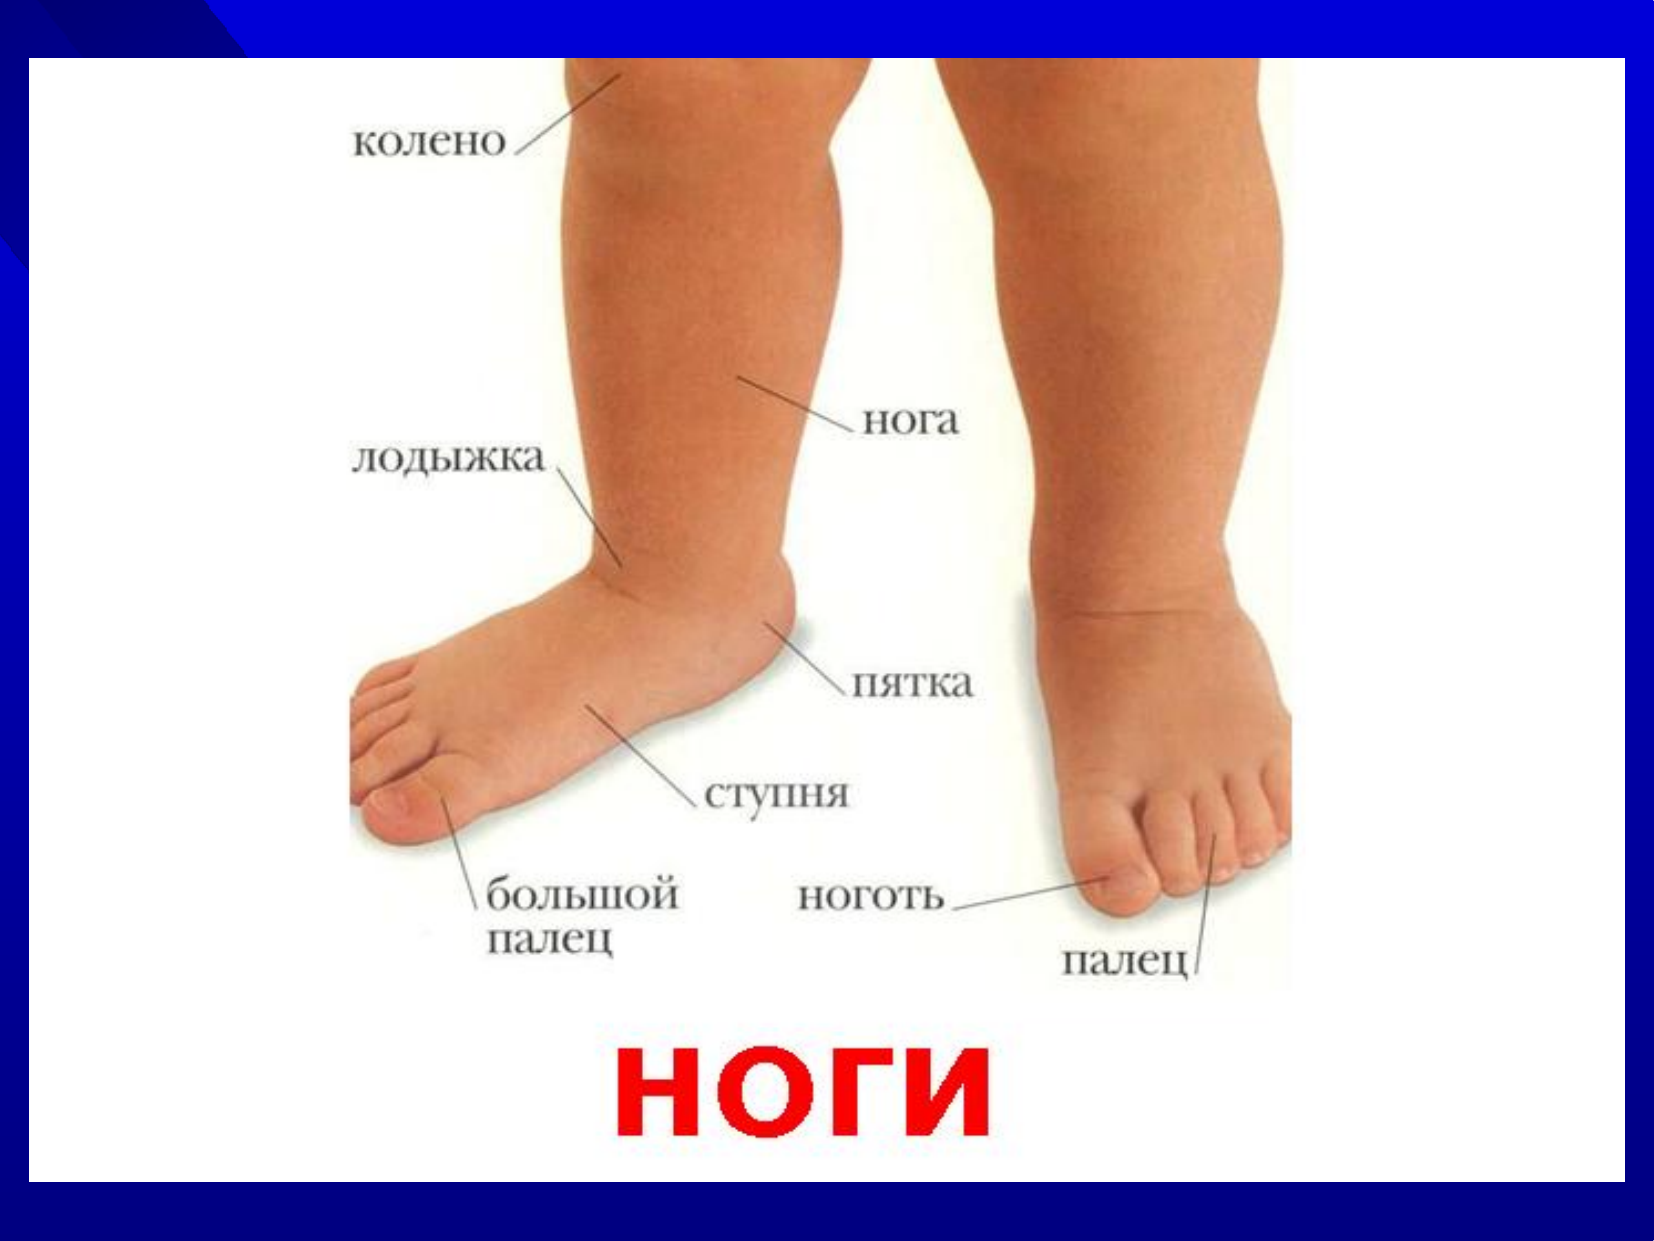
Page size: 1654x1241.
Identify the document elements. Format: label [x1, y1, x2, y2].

picture [29, 58, 1625, 1182]
